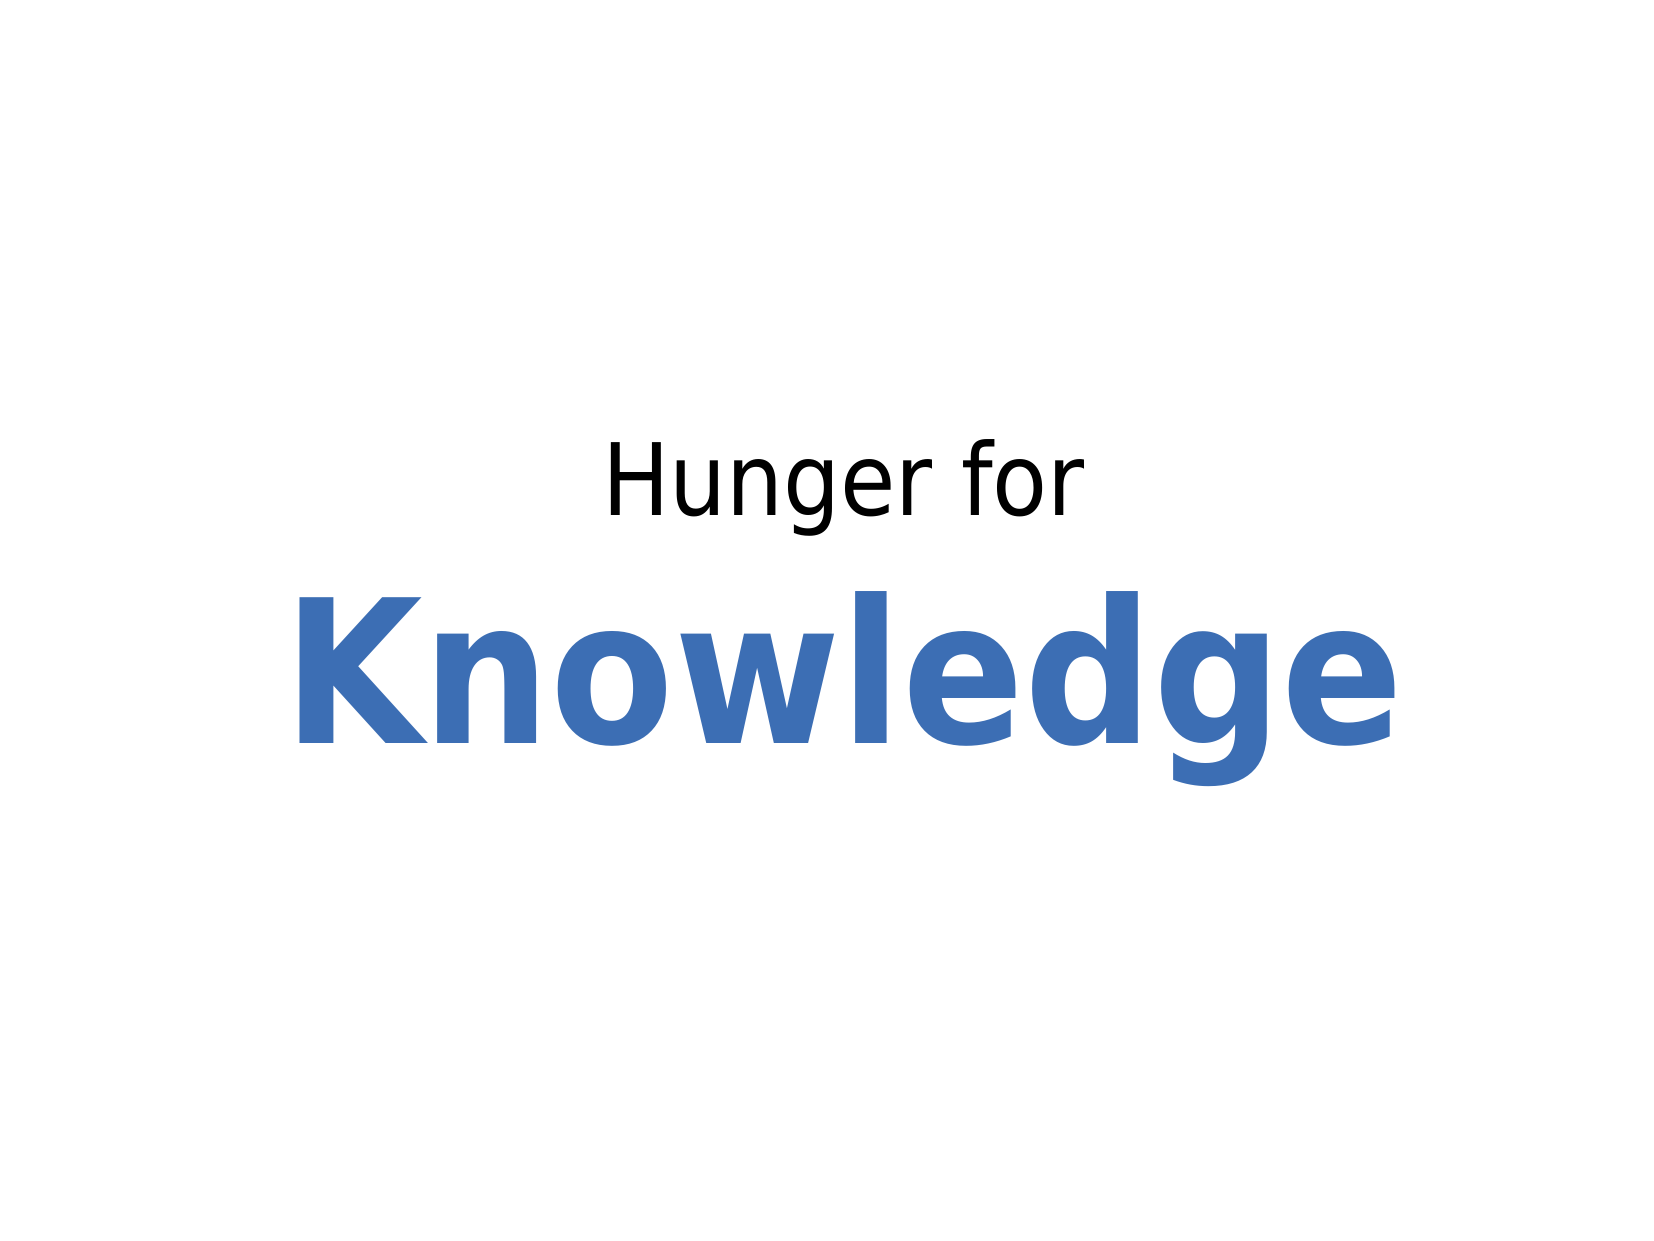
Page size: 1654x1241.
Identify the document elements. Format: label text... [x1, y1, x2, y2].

text_box Hunger for Knowledge [150, 337, 1538, 863]
